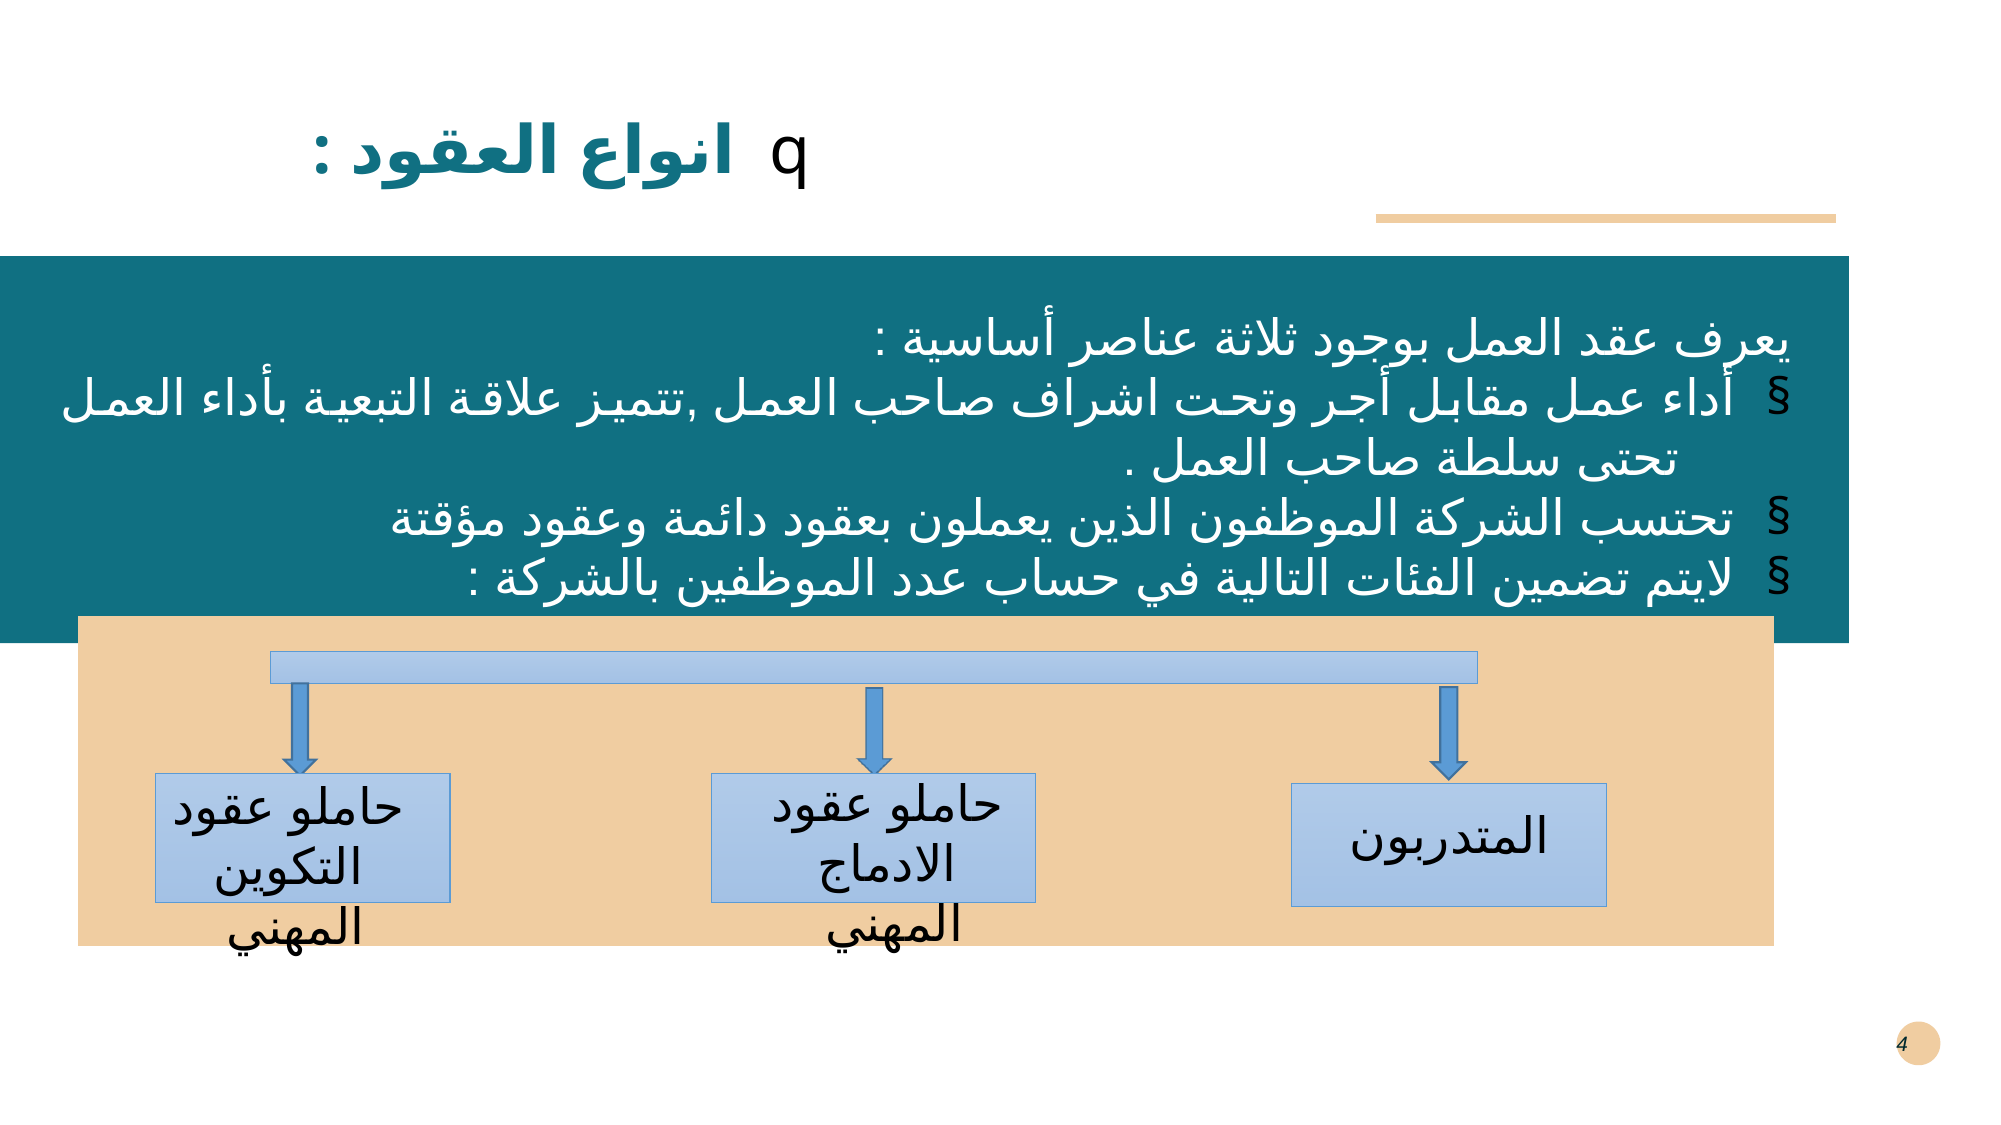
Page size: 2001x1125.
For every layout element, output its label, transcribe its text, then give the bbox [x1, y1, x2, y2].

text_box [316, 934, 324, 941]
text_box المتدربون [1285, 796, 1629, 872]
text_box حاملو عقود التكوين المهني [135, 767, 442, 904]
title انواع العقود : [146, 89, 1854, 214]
picture [855, 687, 893, 763]
text_box [291, 932, 298, 939]
text_box حاملو عقود الادماج المهني [739, 763, 1036, 901]
text_box [78, 616, 1774, 946]
text_box يعرف عقد العمل بوجود ثلاثة عناصر أساسية : أداء عمل مقابل أجر وتحت اشراف صاحب العمل ,تتميز علاقة التبعية بأداء العمل تحتى سلطة صاحب العمل . تحتسب الشركة الموظفون الذين يعملون بعقود دائمة وعقود مؤقتة لايتم تضمين الفئات التالية في حساب عدد الموظفين بالشركة : [45, 297, 1807, 616]
text_box [854, 933, 885, 946]
text_box [915, 931, 923, 938]
text_box [889, 929, 896, 936]
text_box [1881, 1012, 1940, 1073]
text_box [256, 936, 287, 946]
